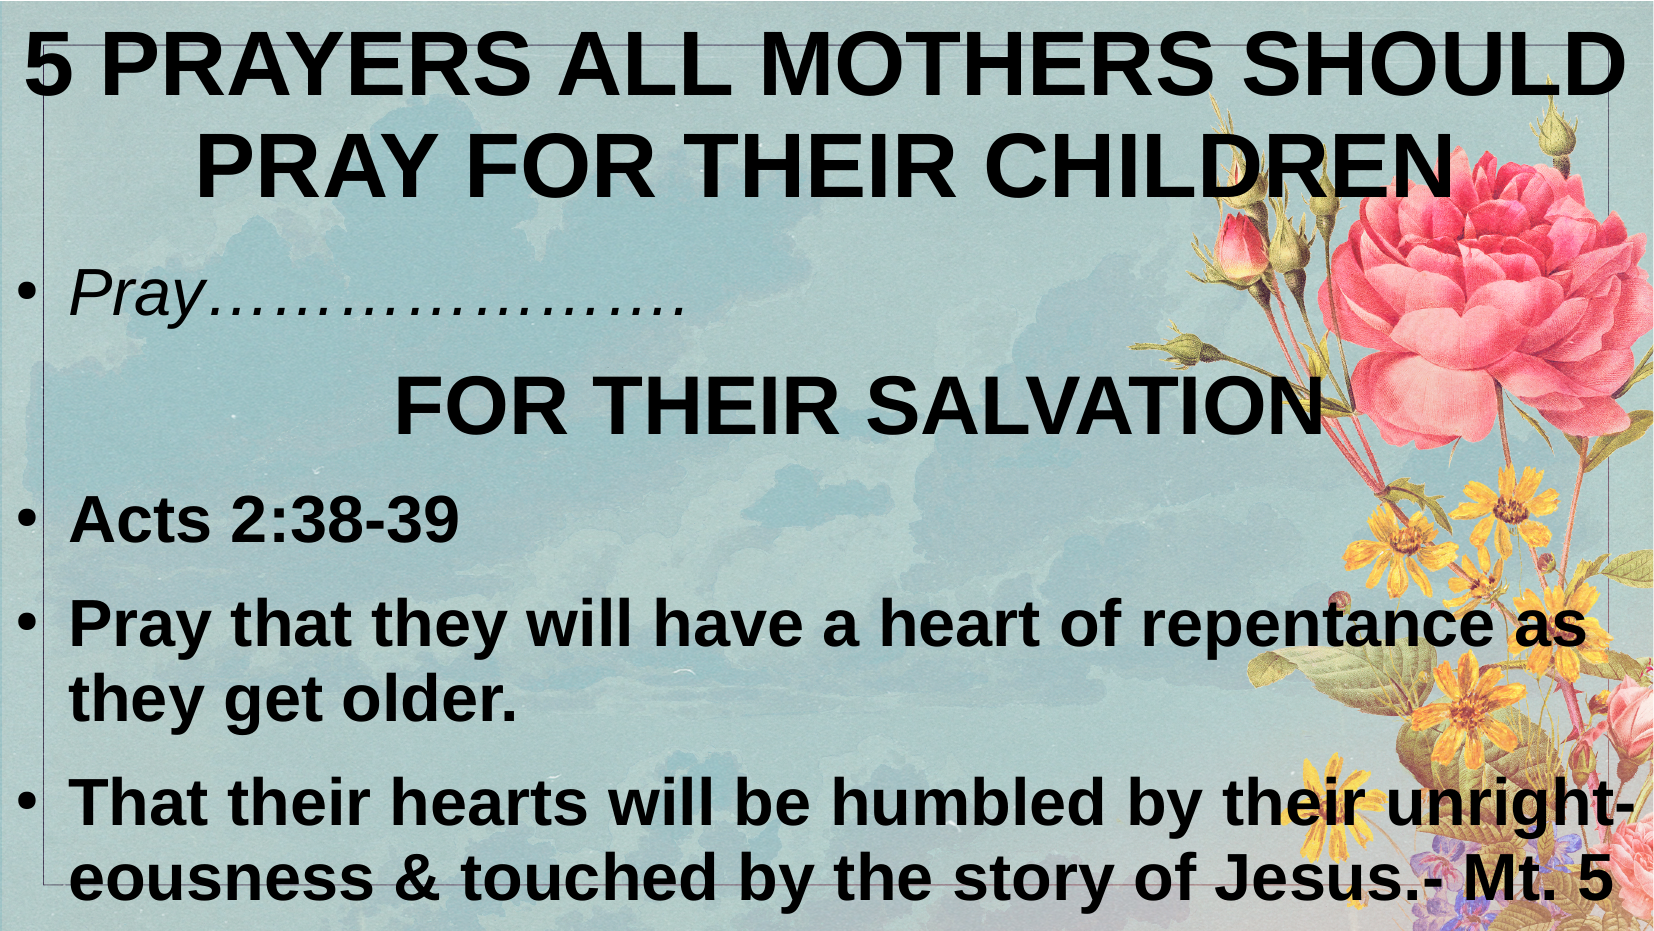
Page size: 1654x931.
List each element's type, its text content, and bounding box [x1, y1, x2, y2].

title 5 PRAYERS ALL MOTHERS SHOULD PRAY FOR THEIR CHILDREN [0, 0, 1654, 255]
list Pray…………………. FOR THEIR SALVATION Acts 2:38-39 Pray that they will have a heart of repentance as they get older. That their hearts will be humbled by their unright-eousness & touched by the story of Jesus.- Mt. 5 [0, 255, 1654, 931]
